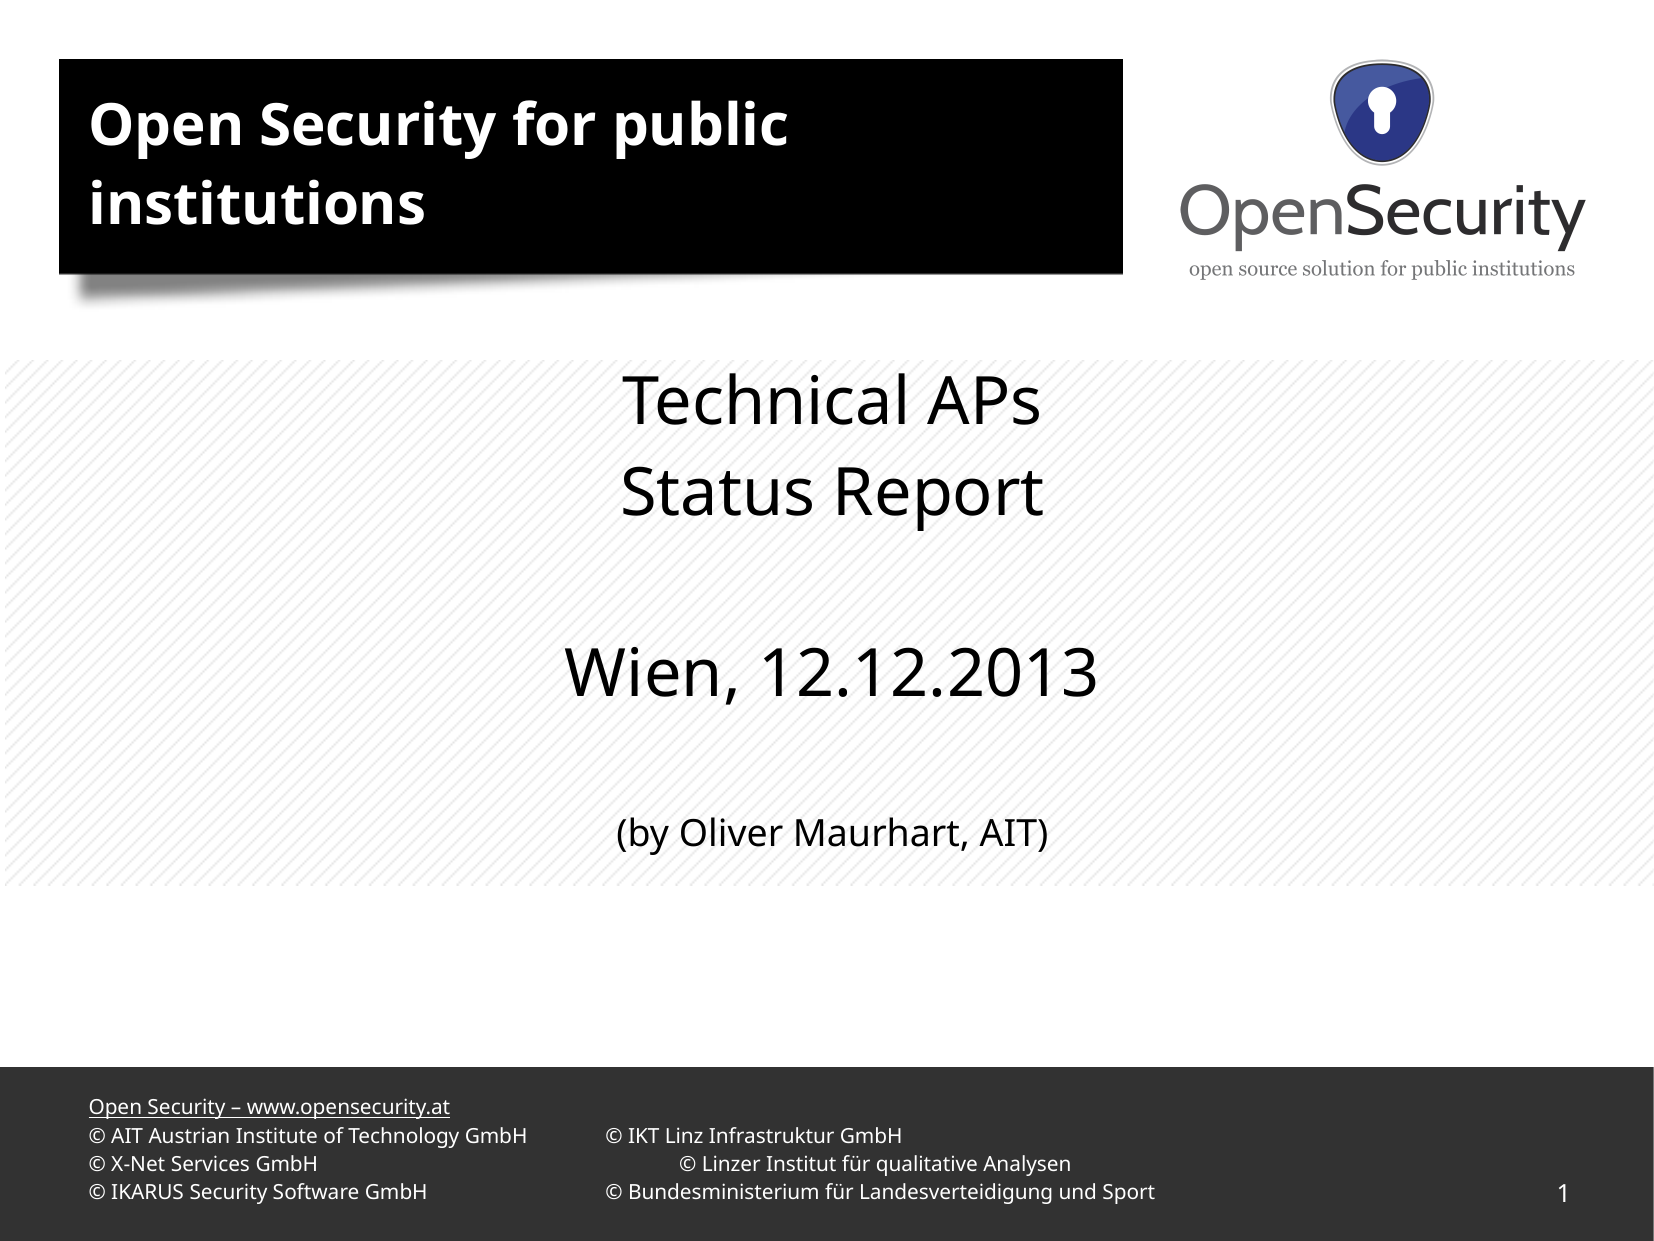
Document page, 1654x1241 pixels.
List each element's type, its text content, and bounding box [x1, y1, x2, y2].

title Open Security for public institutions [88, 58, 1123, 266]
subtitle Technical APs Status Report Wien, 12.12.2013 (by Oliver Maurhart, AIT) [88, 383, 1577, 827]
picture [1180, 59, 1586, 280]
picture [59, 59, 1123, 312]
picture [5, 360, 1654, 886]
picture [0, 1067, 1654, 1241]
